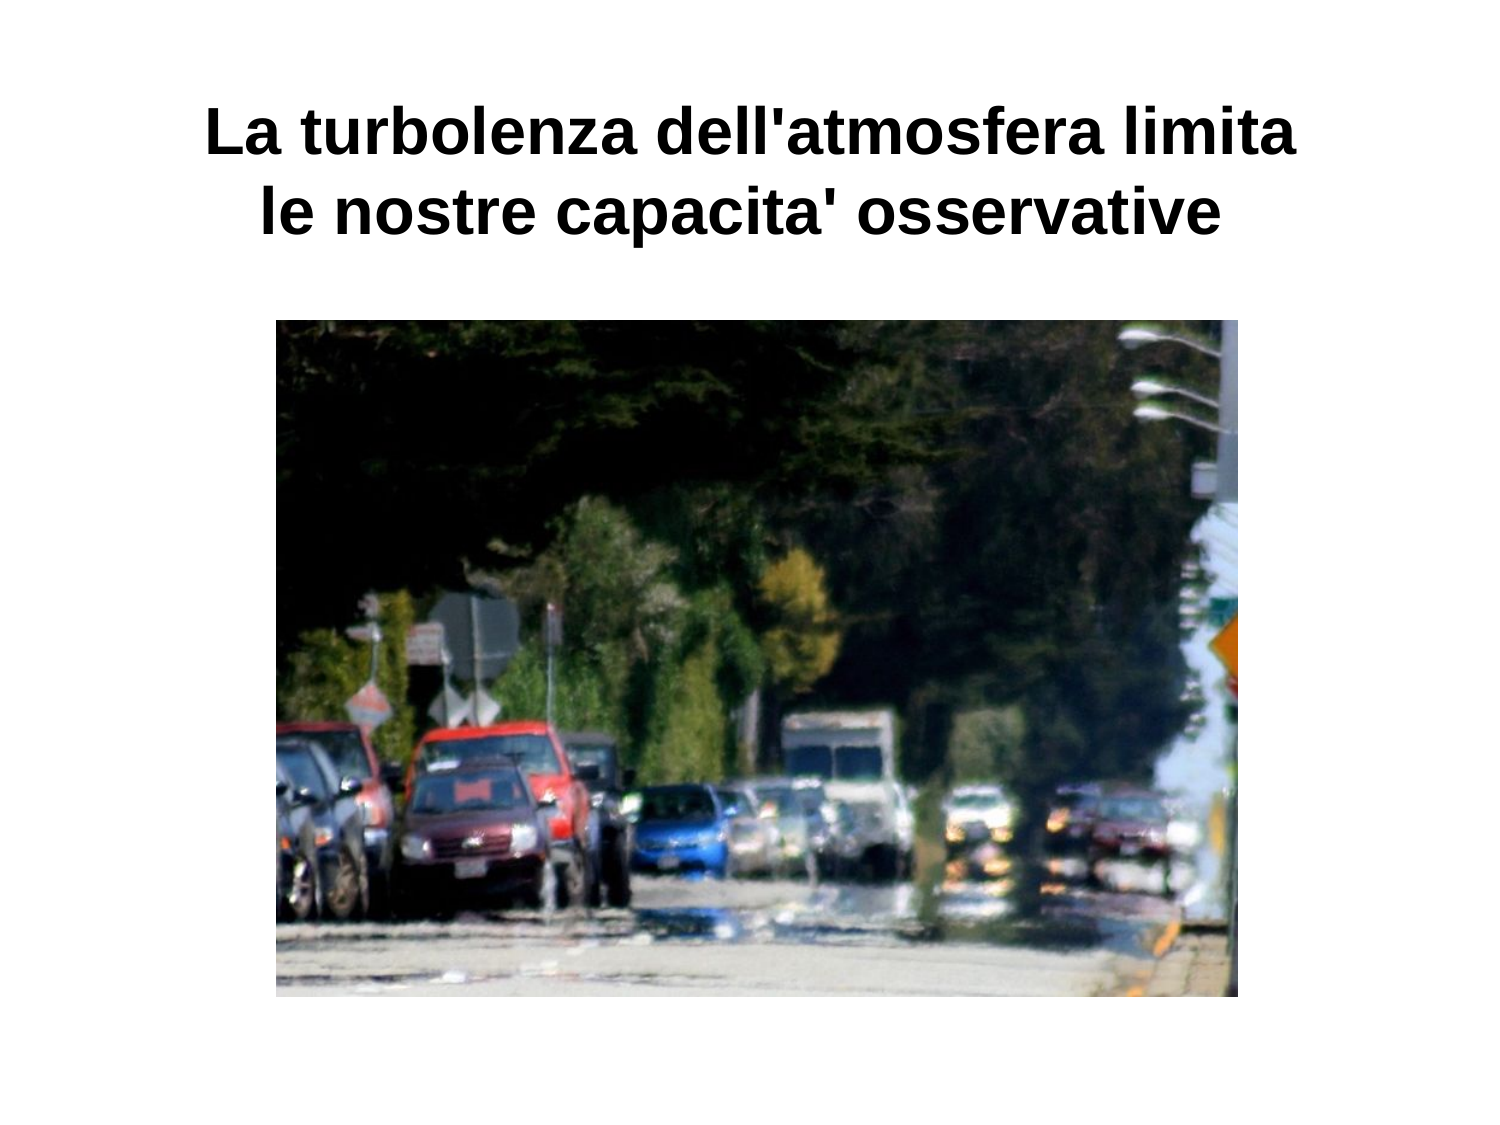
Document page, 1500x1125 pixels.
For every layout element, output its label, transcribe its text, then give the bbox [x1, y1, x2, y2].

picture [276, 320, 1238, 997]
text_box La turbolenza dell'atmosfera limita le nostre capacita' osservative [189, 80, 1334, 256]
